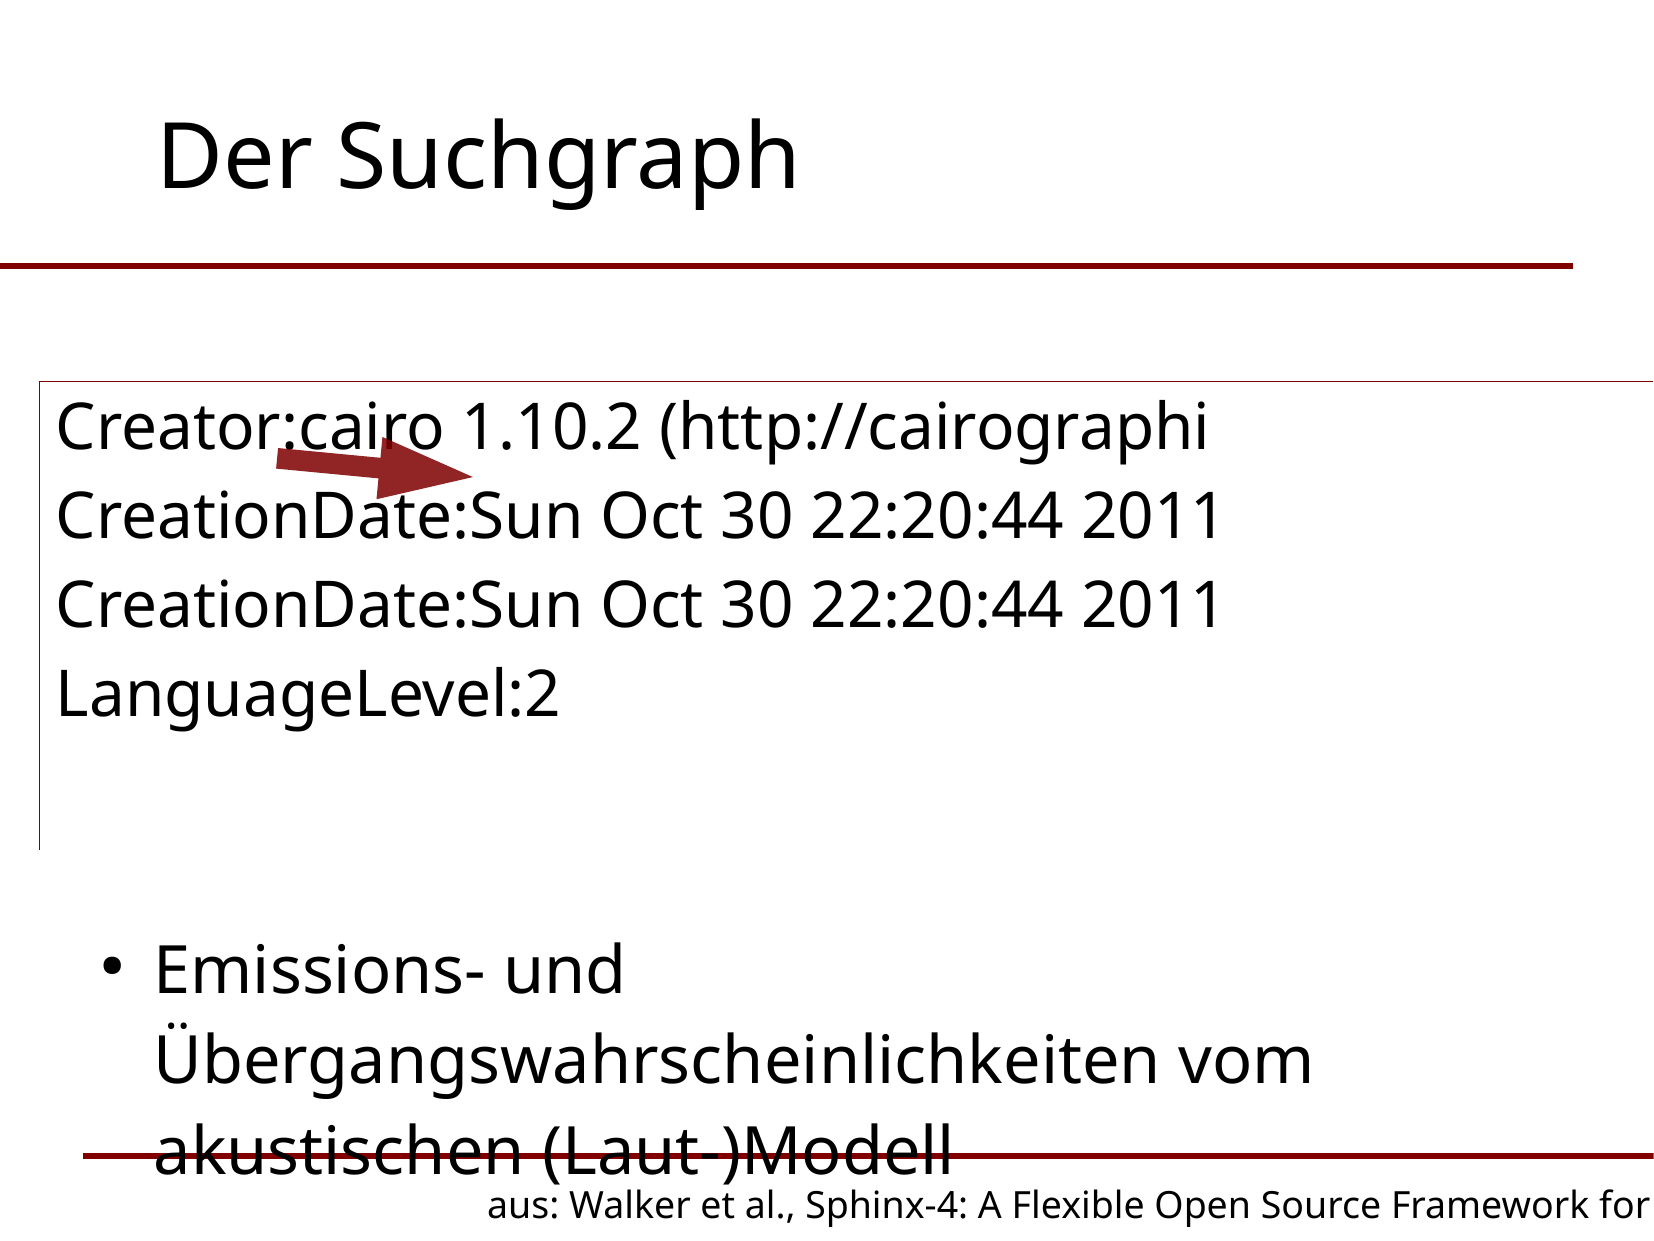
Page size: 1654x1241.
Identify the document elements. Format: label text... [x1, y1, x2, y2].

title Der Suchgraph [82, 49, 1571, 257]
list Emissions- und Übergangswahrscheinlichkeiten vom akustischen (Laut-)Modell [82, 921, 1571, 1109]
picture [35, 377, 1653, 850]
text_box aus: Walker et al., Sphinx-4: A Flexible Open Source Framework for SR, 2004. [472, 1171, 1654, 1237]
